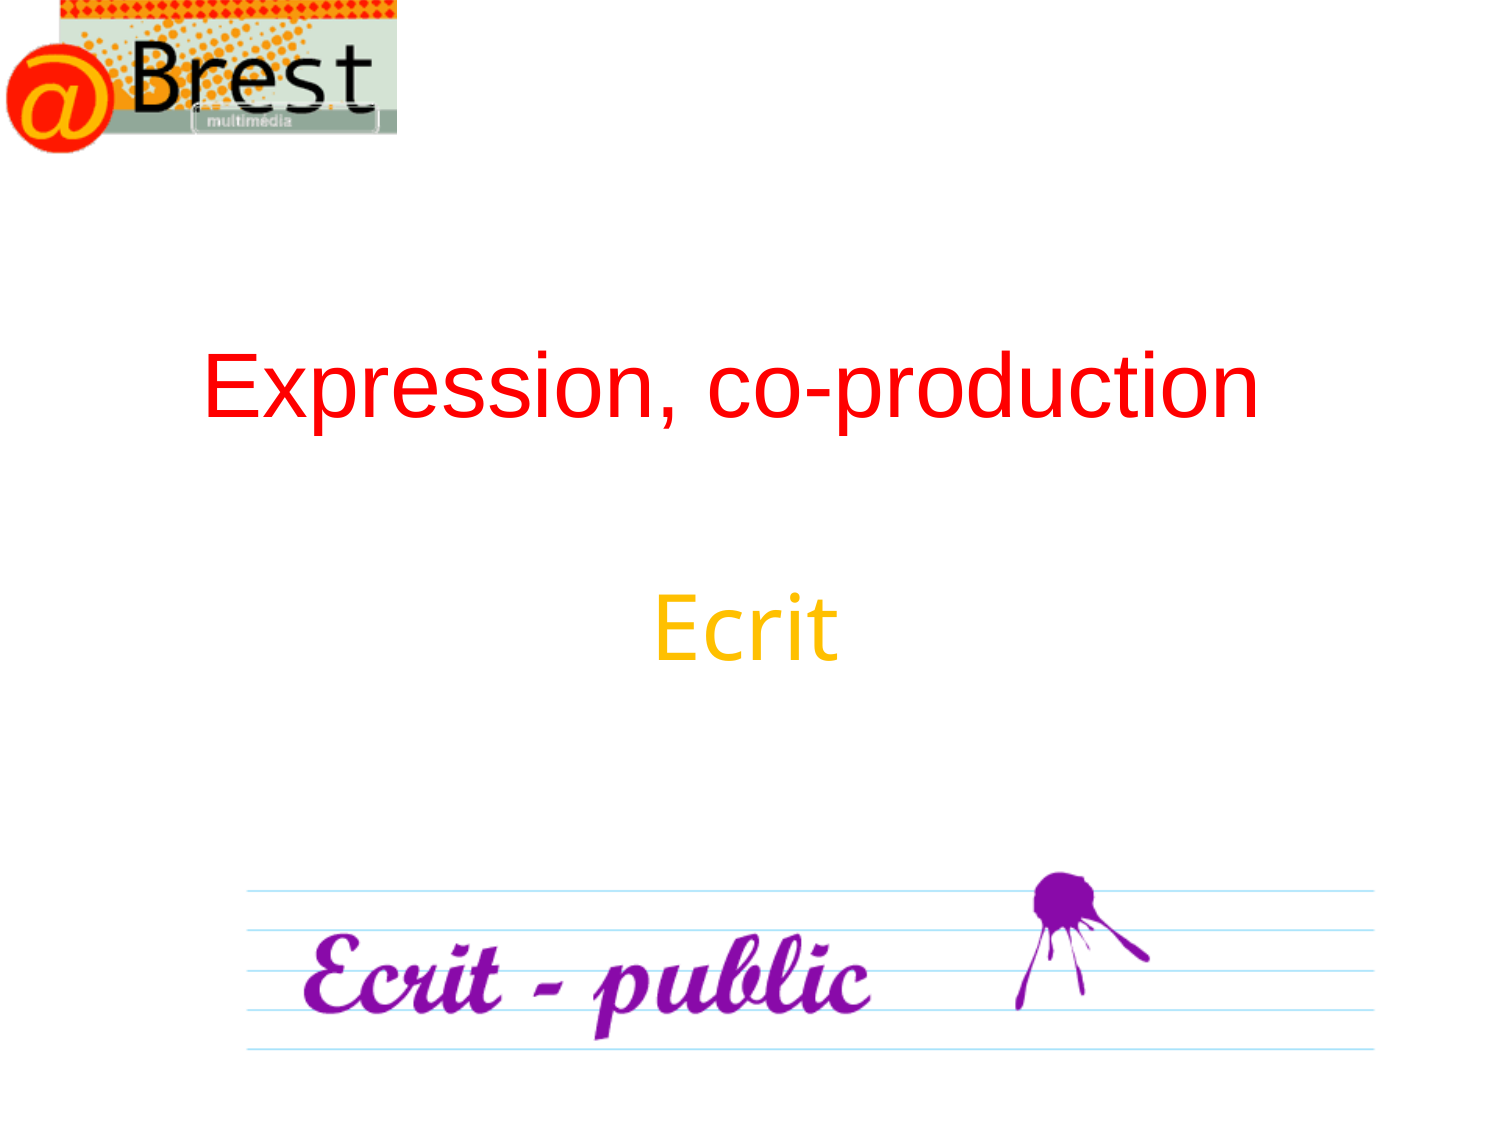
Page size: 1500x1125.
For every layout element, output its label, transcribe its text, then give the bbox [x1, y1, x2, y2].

title Expression, co-production Ecrit [70, 20, 1421, 695]
picture [0, 0, 397, 157]
picture [234, 867, 1394, 1055]
